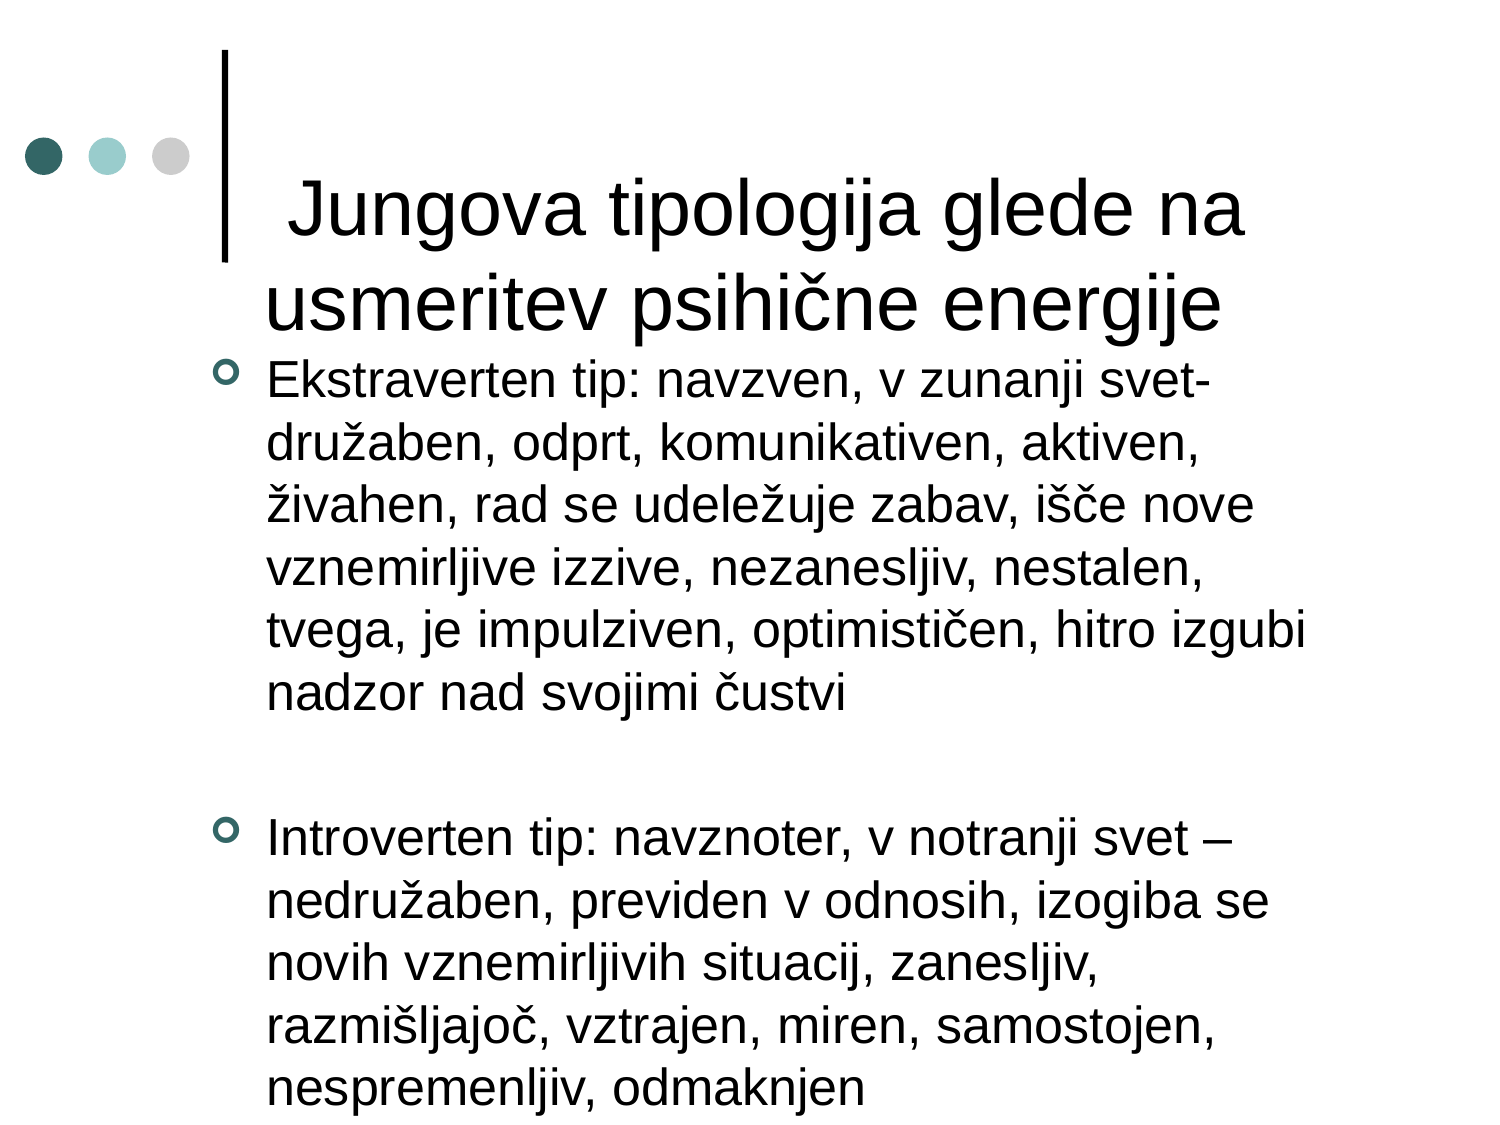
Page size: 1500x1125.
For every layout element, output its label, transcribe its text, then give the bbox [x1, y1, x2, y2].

title Jungova tipologija glede na usmeritev psihične energije [249, 31, 1400, 282]
list Ekstraverten tip: navzven, v zunanji svet- družaben, odprt, komunikativen, aktiven, živahen, rad se udeležuje zabav, išče nove vznemirljive izzive, nezanesljiv, nestalen, tvega, je impulziven, optimističen, hitro izgubi nadzor nad svojimi čustvi Introverten tip: navznoter, v notranji svet – nedružaben, previden v odnosih, izogiba se novih vznemirljivih situacij, zanesljiv, razmišljajoč, vztrajen, miren, samostojen, nespremenljiv, odmaknjen [194, 338, 1345, 1014]
